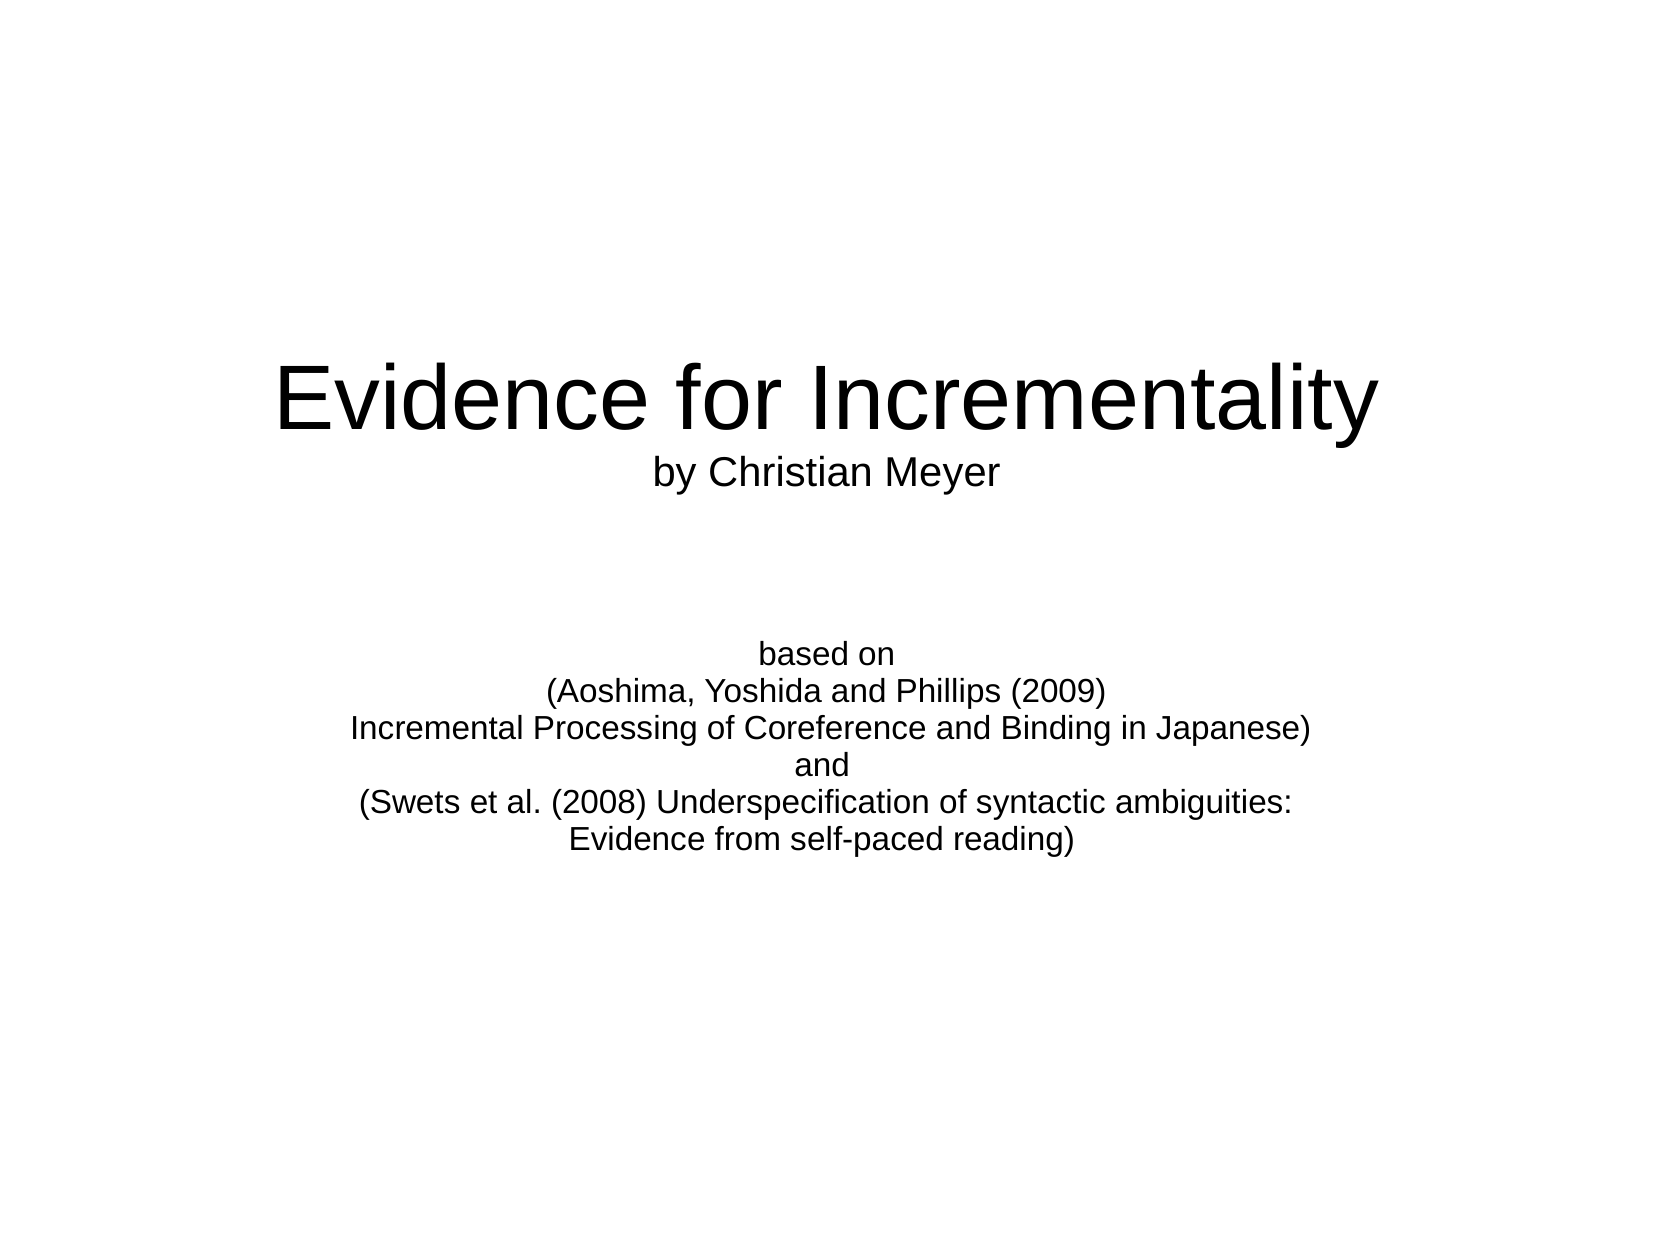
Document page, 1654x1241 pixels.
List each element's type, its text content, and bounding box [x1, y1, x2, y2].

text_box based on (Aoshima, Yoshida and Phillips (2009) Incremental Processing of Coreference and Binding in Japanese) and (Swets et al. (2008) Underspecification of syntactic ambiguities: Evidence from self-paced reading) [310, 627, 1344, 867]
title Evidence for Incrementality by Christian Meyer [82, 324, 1571, 518]
